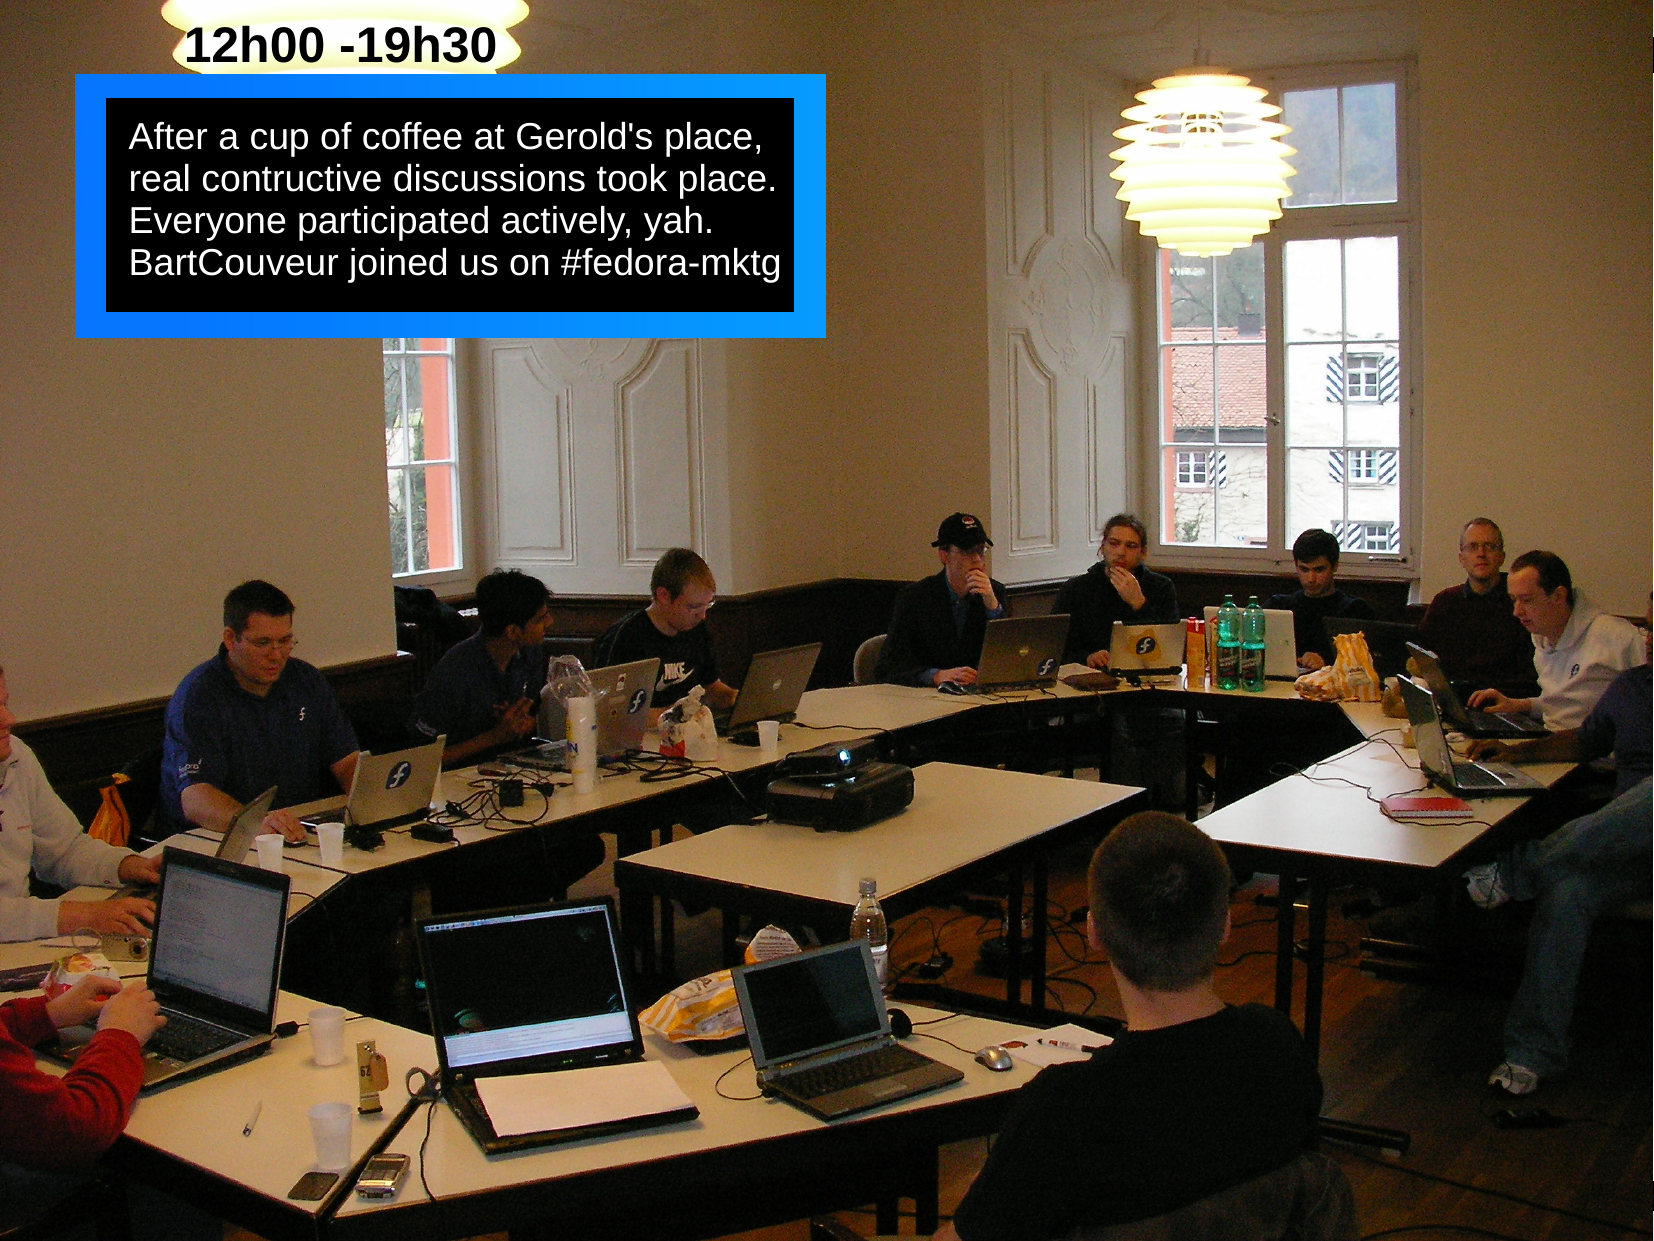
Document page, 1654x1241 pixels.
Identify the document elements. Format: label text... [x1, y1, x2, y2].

text_box After a cup of coffee at Gerold's place, real contructive discussions took place. Everyone participated actively, yah. BartCouveur joined us on #fedora-mktg [114, 108, 799, 292]
text_box [106, 98, 794, 312]
text_box 12h00 -19h30 [168, 9, 513, 81]
picture [0, 0, 1654, 1241]
